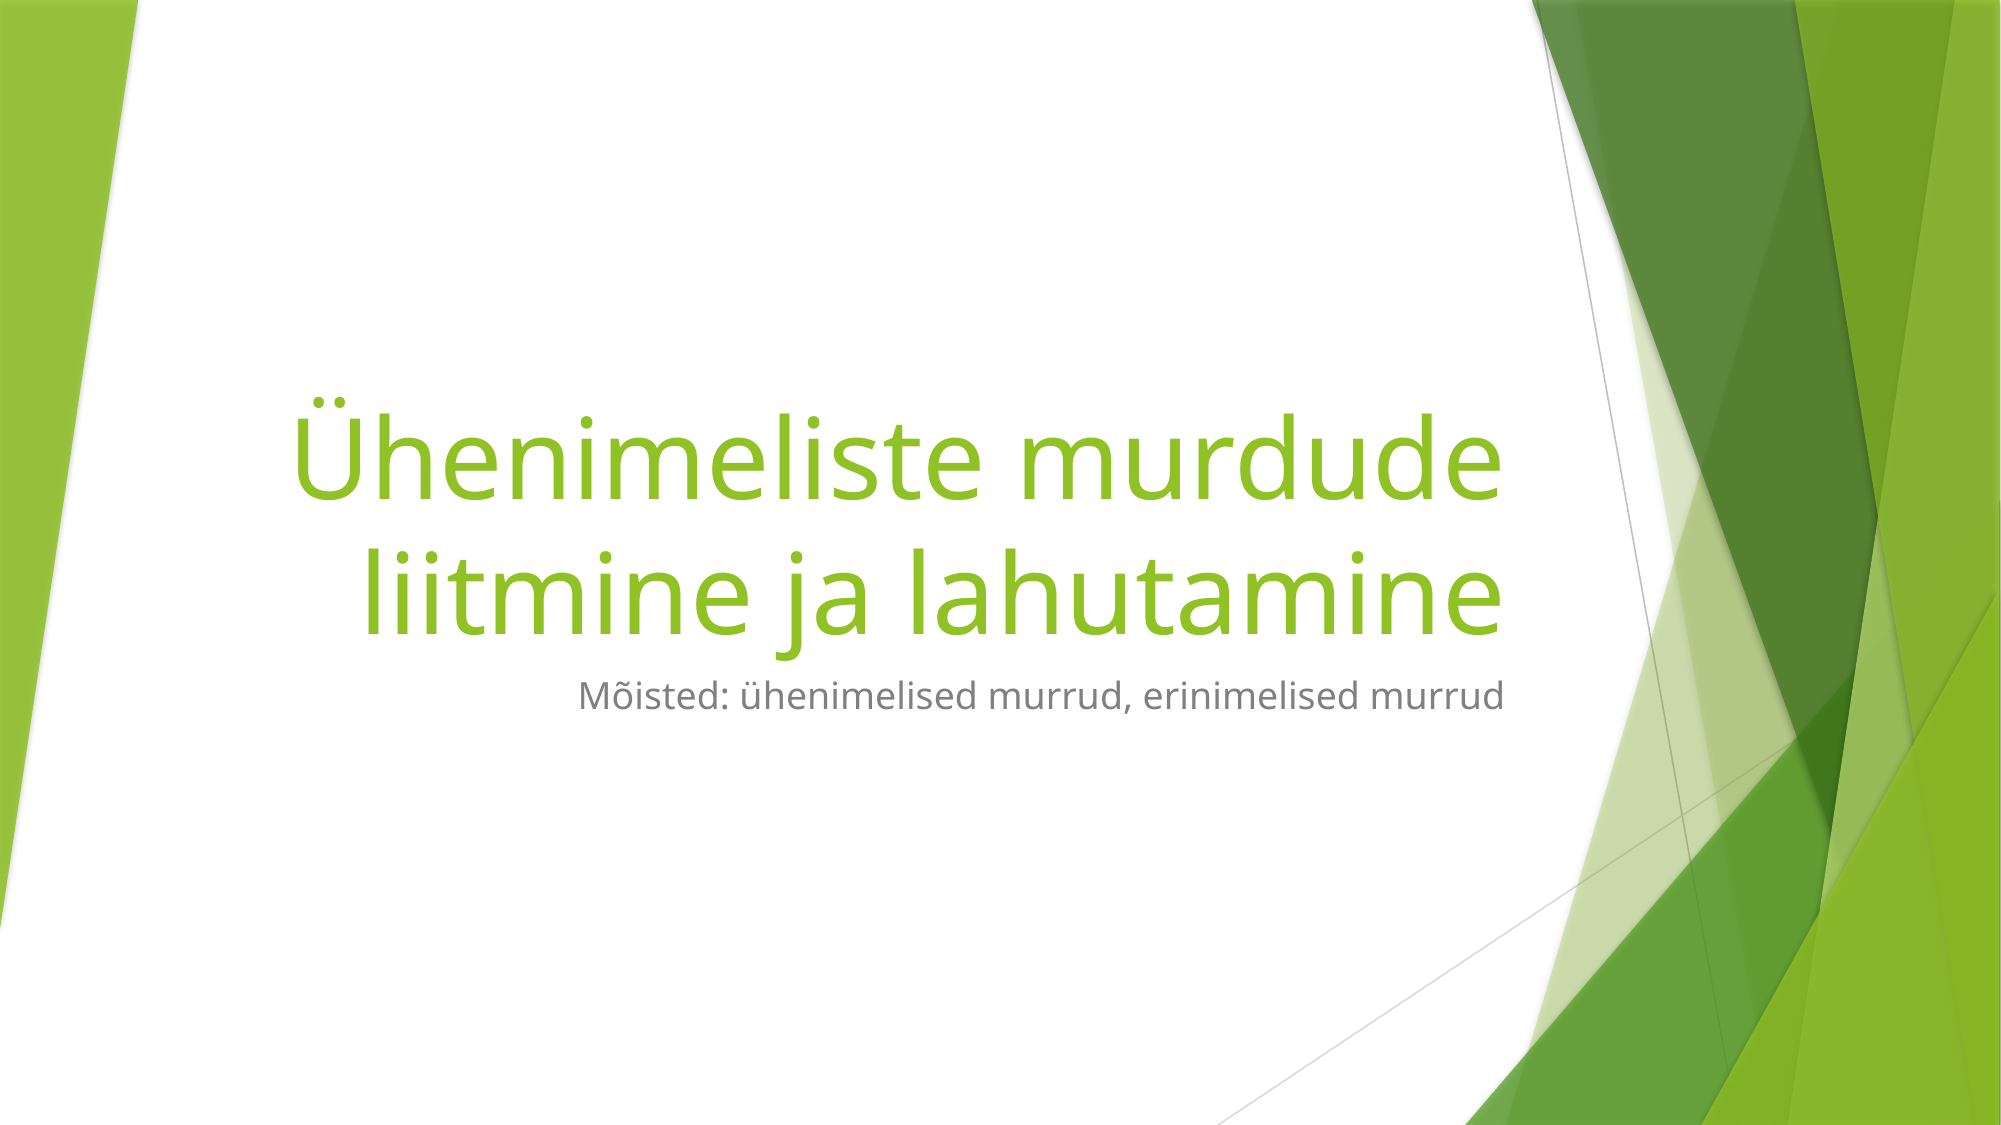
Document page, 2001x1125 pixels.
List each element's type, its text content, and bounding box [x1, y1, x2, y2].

title Ühenimeliste murdude liitmine ja lahutamine [247, 394, 1522, 664]
subtitle Mõisted: ühenimelised murrud, erinimelised murrud [247, 664, 1522, 845]
